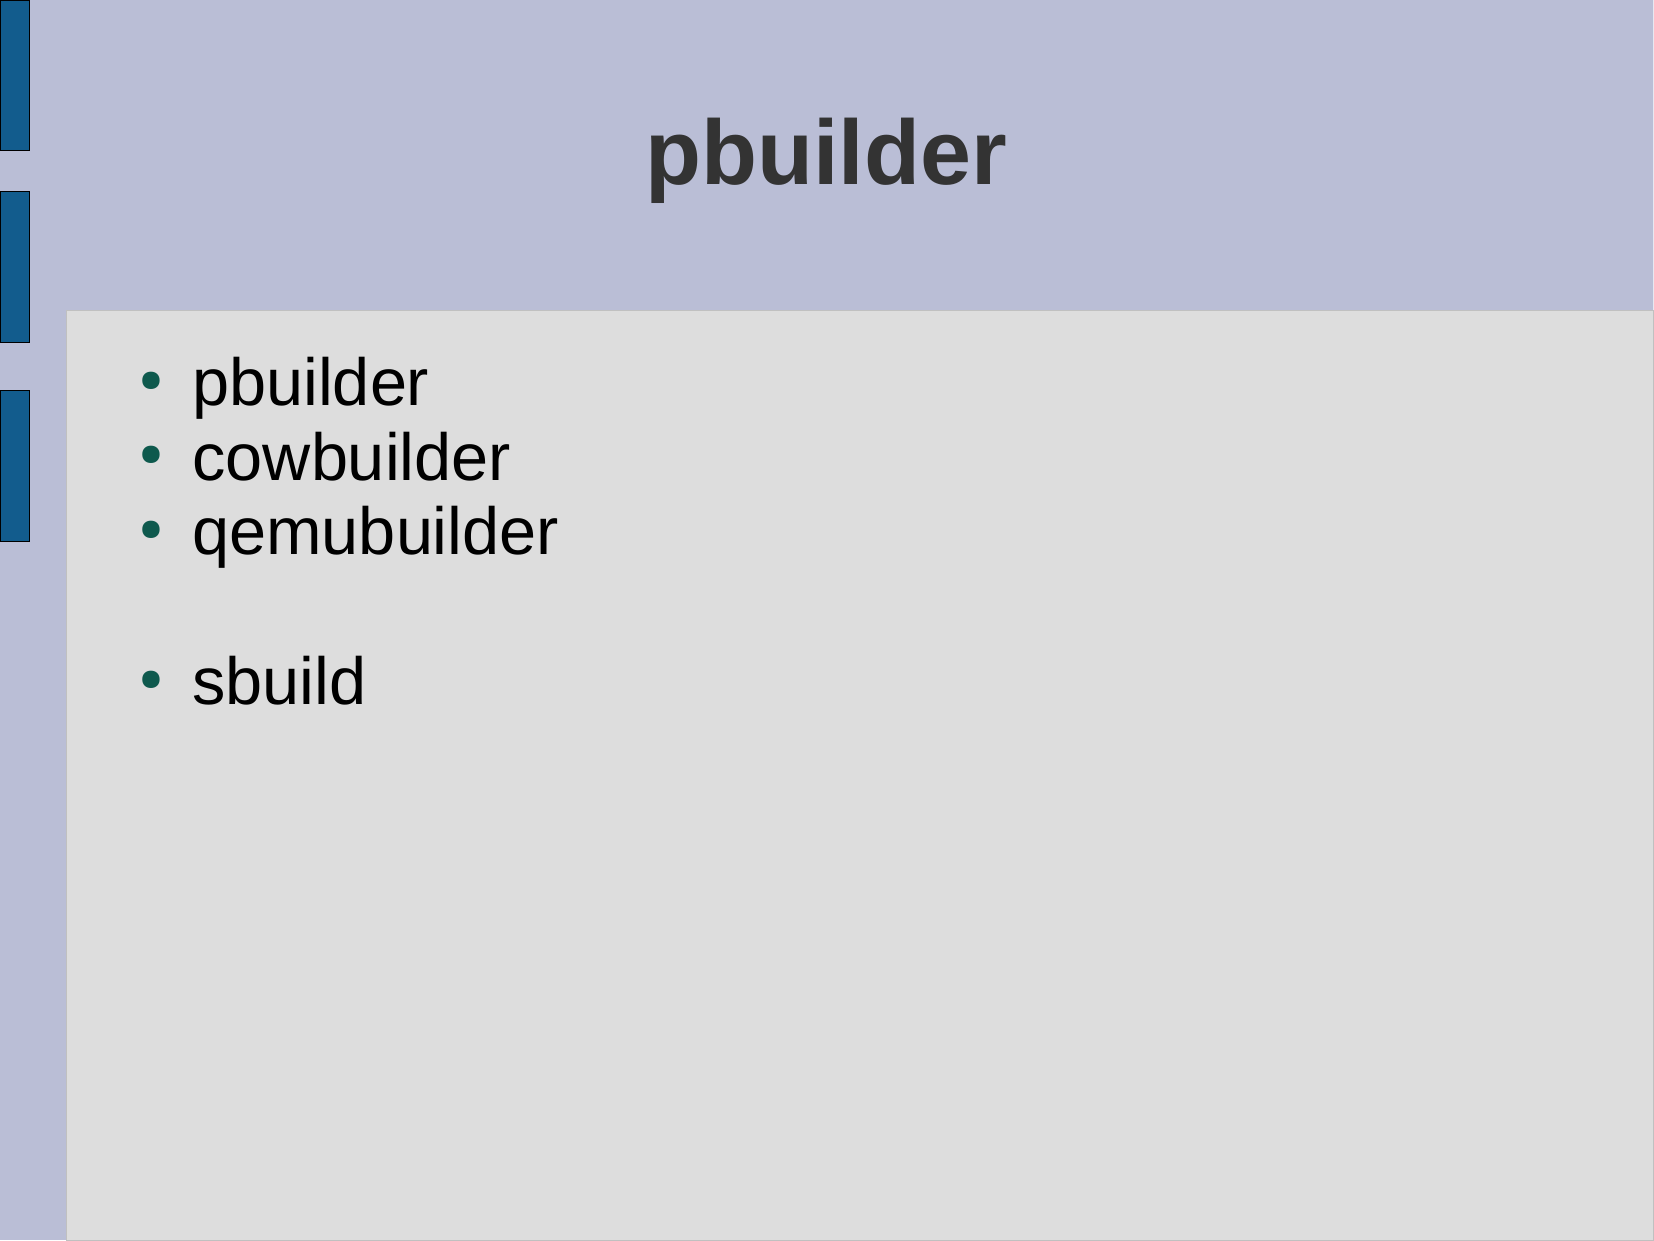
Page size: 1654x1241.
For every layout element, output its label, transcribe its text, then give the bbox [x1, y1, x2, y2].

list pbuilder cowbuilder qemubuilder sbuild [121, 344, 1534, 1164]
title pbuilder [82, 56, 1571, 250]
